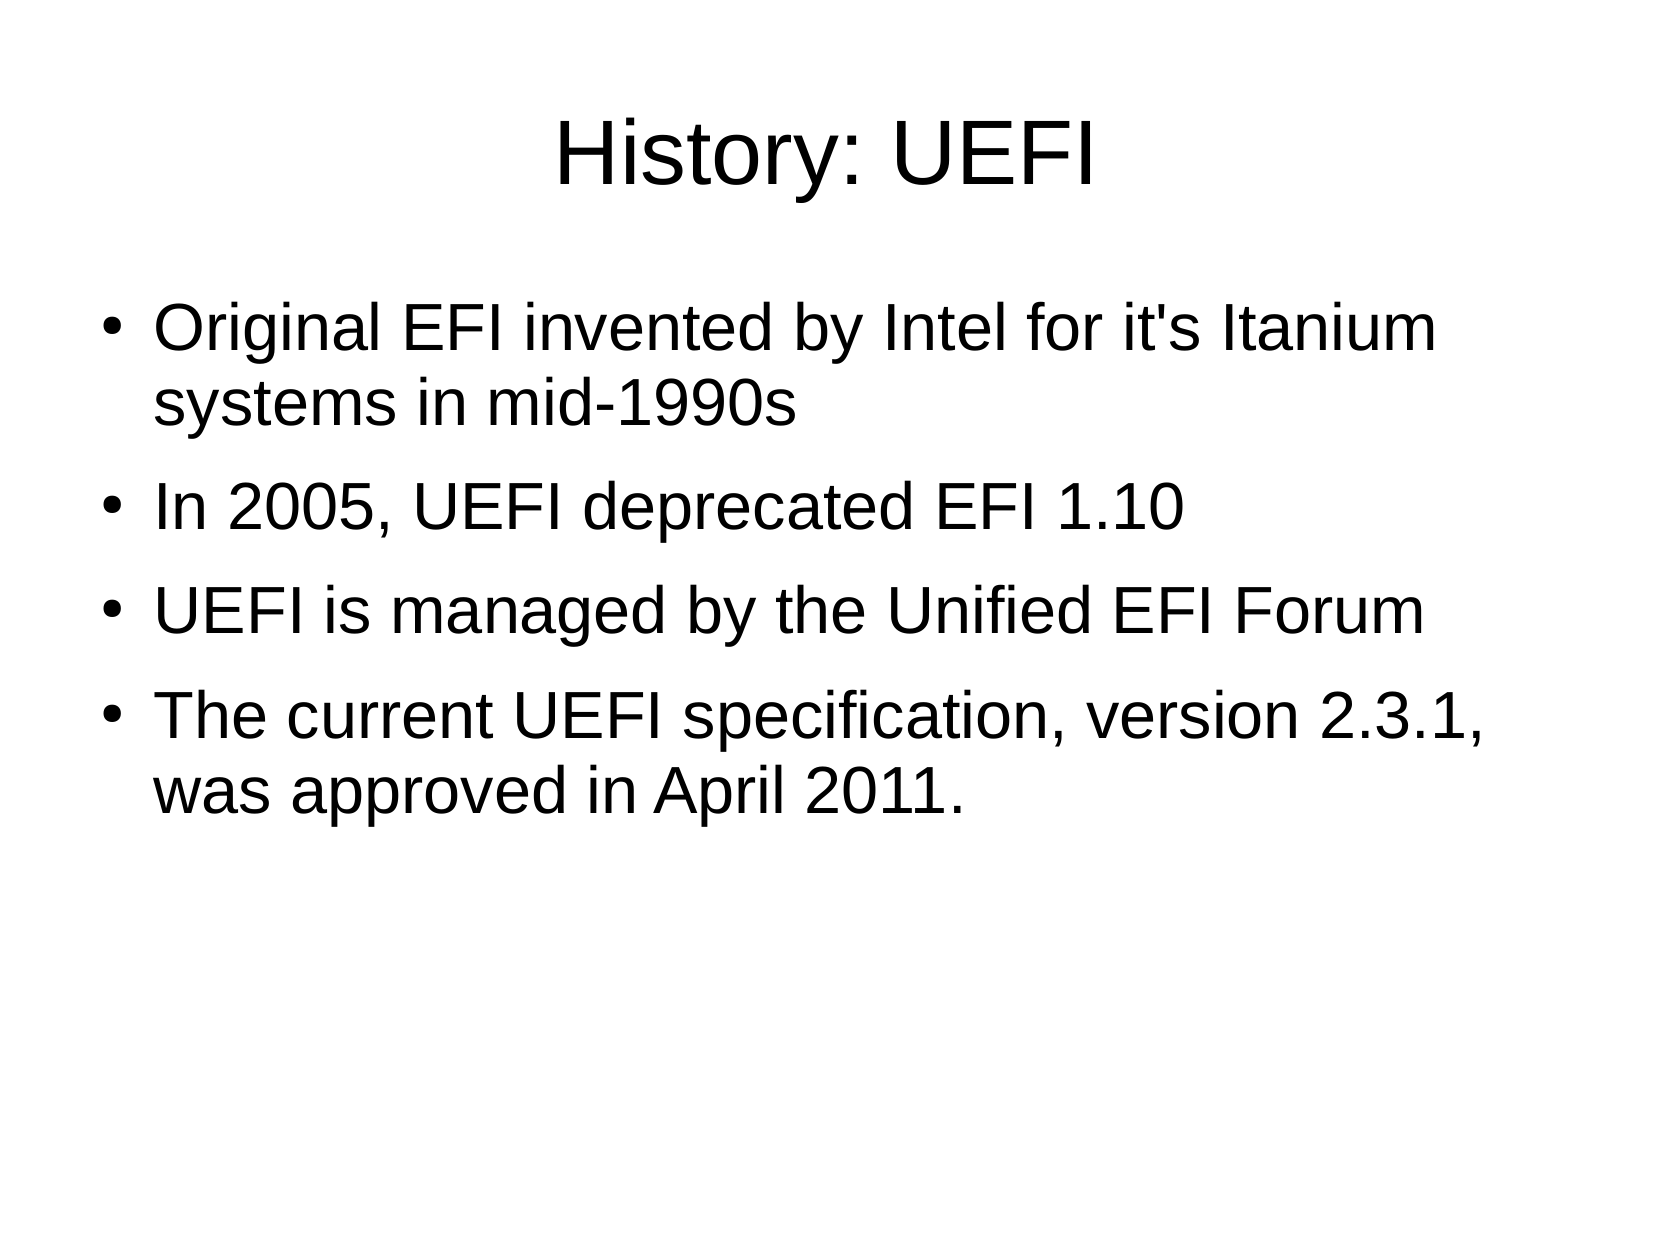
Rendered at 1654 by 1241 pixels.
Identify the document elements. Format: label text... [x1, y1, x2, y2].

title History: UEFI [82, 49, 1571, 257]
list Original EFI invented by Intel for it's Itanium systems in mid-1990s In 2005, UEFI deprecated EFI 1.10 UEFI is managed by the Unified EFI Forum The current UEFI specification, version 2.3.1, was approved in April 2011. [82, 290, 1538, 1010]
